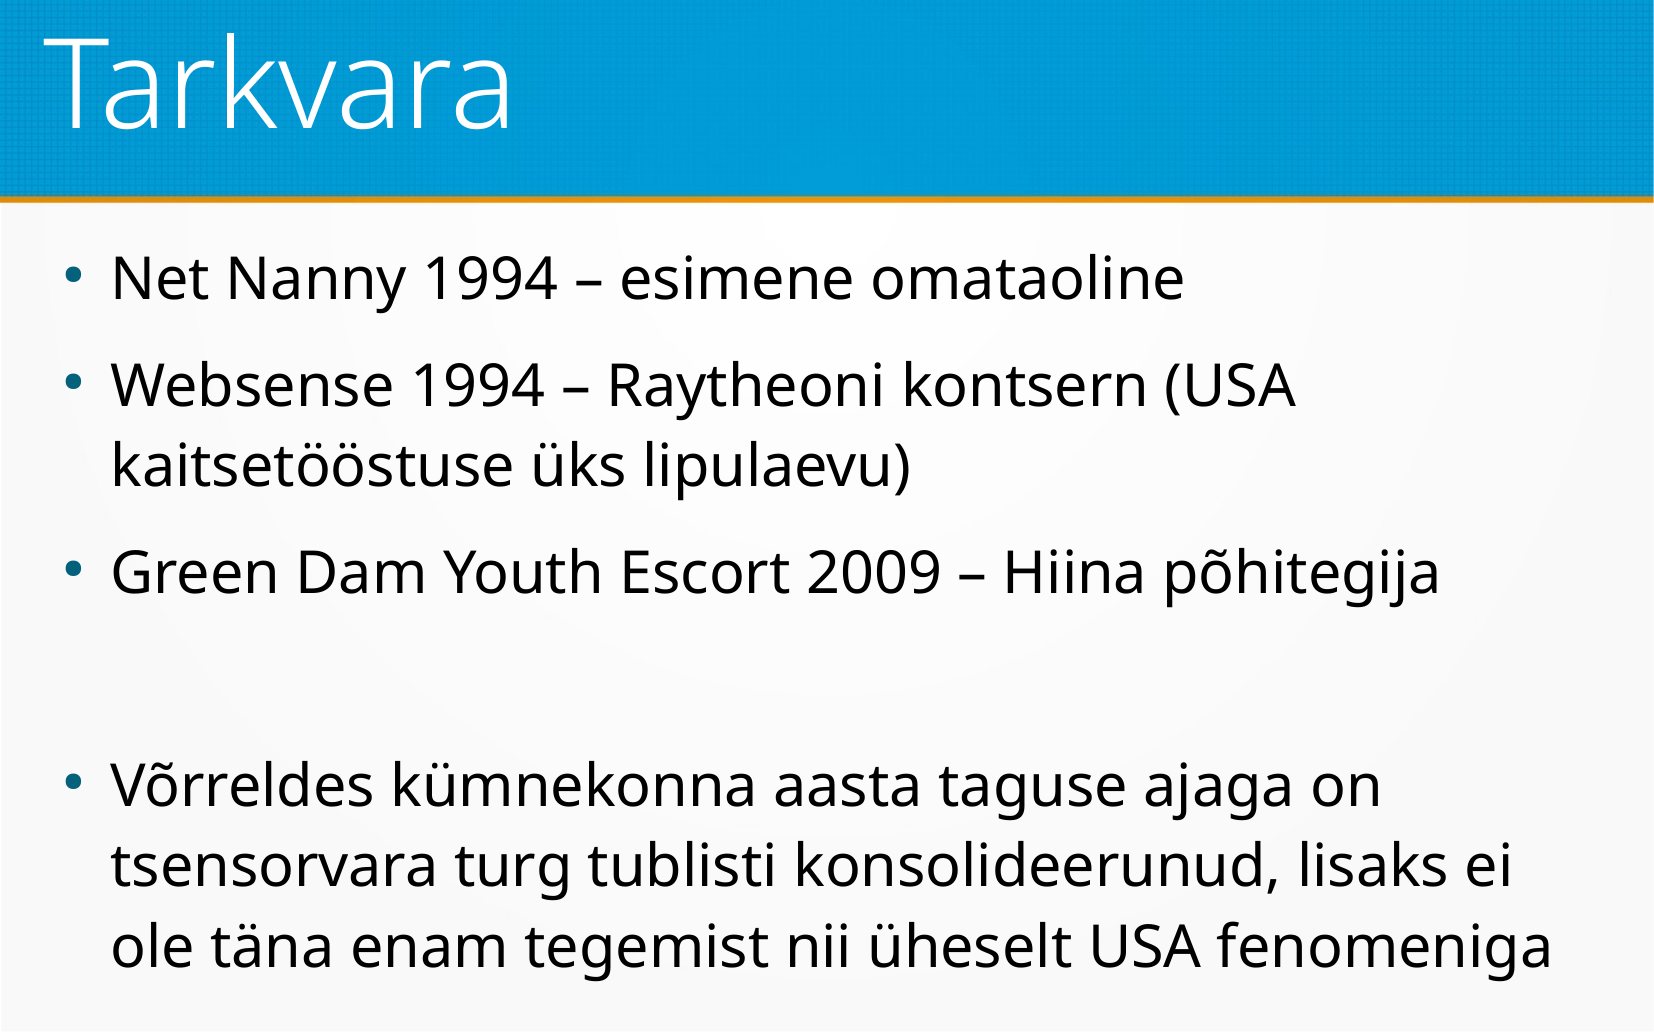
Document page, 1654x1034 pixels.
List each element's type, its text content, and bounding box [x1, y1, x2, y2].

title Tarkvara [43, 0, 1619, 166]
picture [0, 195, 1654, 1034]
list Net Nanny 1994 – esimene omataoline Websense 1994 – Raytheoni kontsern (USA kaitsetööstuse üks lipulaevu) Green Dam Youth Escort 2009 – Hiina põhitegija Võrreldes kümnekonna aasta taguse ajaga on tsensorvara turg tublisti konsolideerunud, lisaks ei ole täna enam tegemist nii üheselt USA fenomeniga [47, 236, 1607, 1002]
